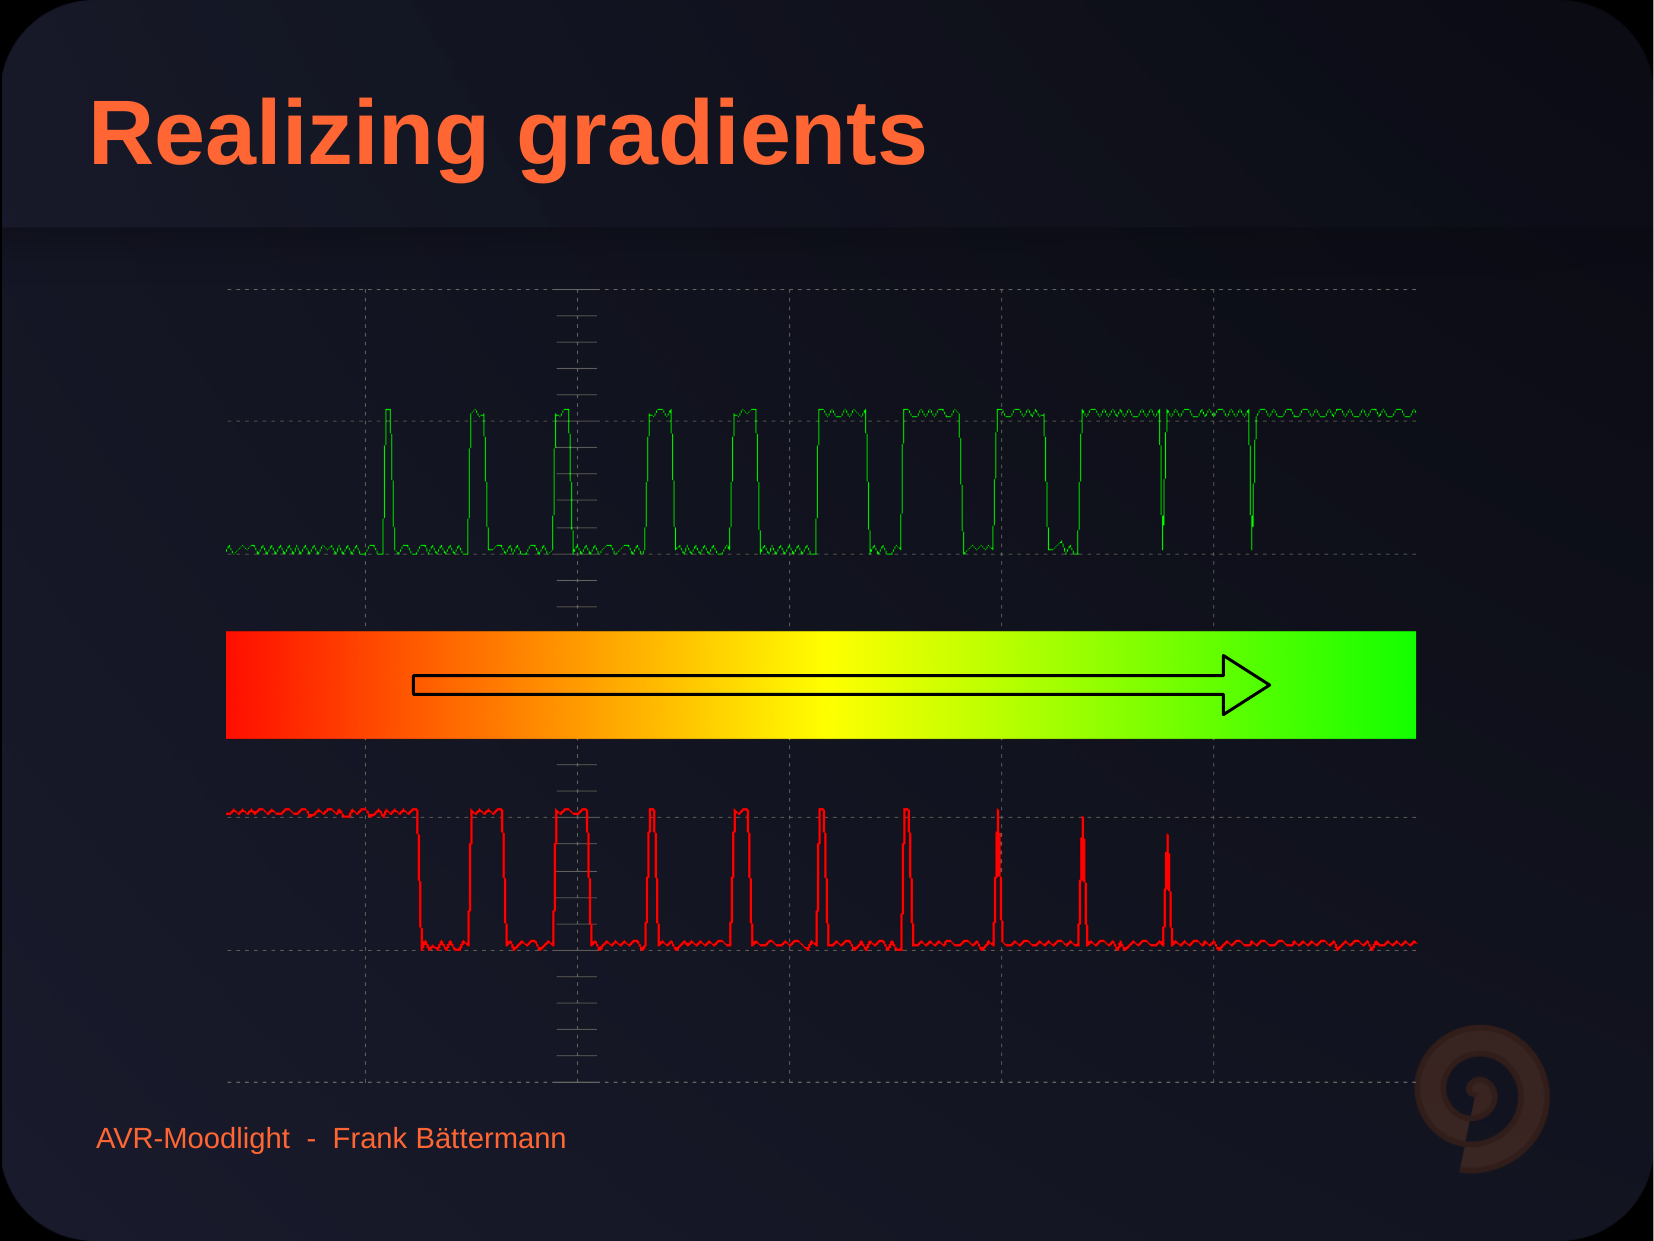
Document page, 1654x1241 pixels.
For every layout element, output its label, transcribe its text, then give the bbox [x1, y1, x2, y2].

title Realizing gradients [88, 58, 1595, 207]
picture [0, 0, 1654, 1241]
